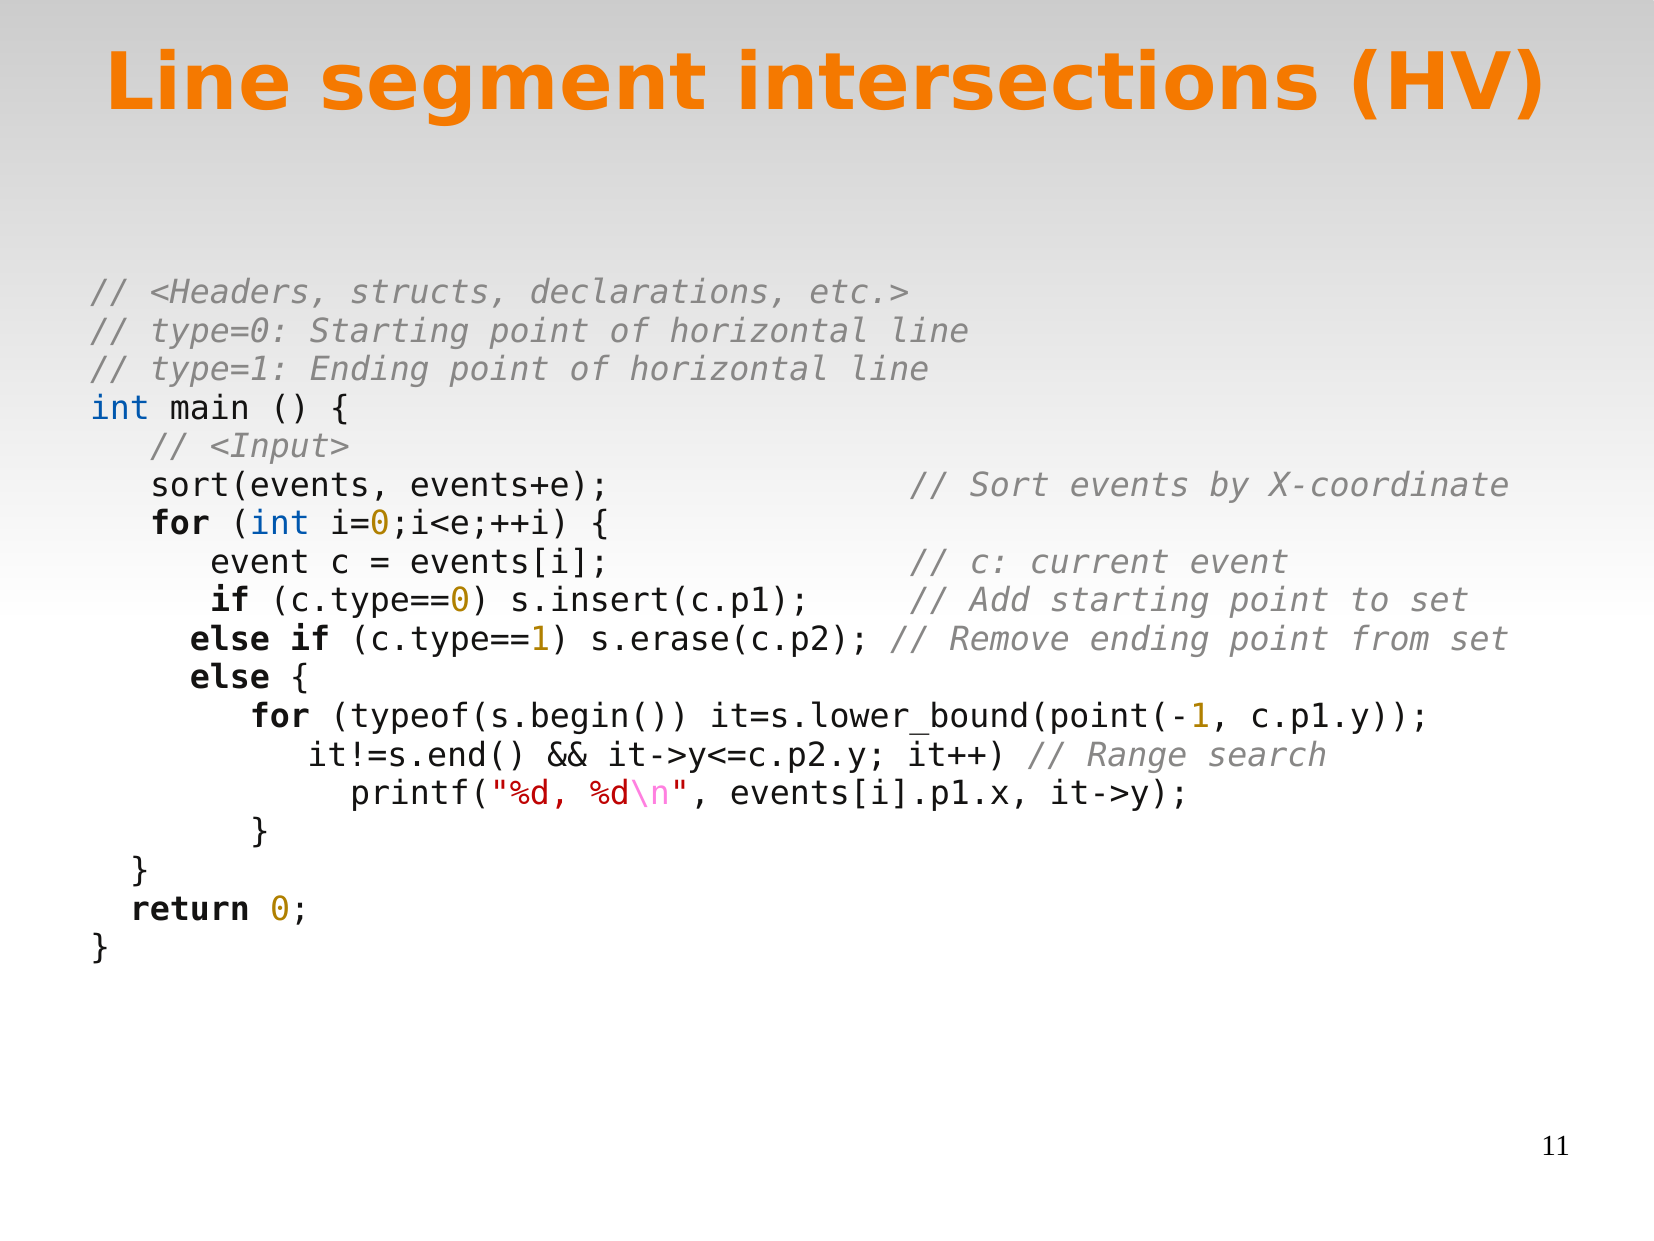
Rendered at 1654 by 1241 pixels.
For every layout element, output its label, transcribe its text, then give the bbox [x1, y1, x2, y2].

title Line segment intersections (HV) [82, 0, 1571, 186]
text_box // <Headers, structs, declarations, etc.> // type=0: Starting point of horizontal line // type=1: Ending point of horizontal line int main () { // <Input> sort(events, events+e); // Sort events by X-coordinate for (int i=0;i<e;++i) { event c = events[i]; // c: current event if (c.type==0) s.insert(c.p1); // Add starting point to set else if (c.type==1) s.erase(c.p2); // Remove ending point from set else { for (typeof(s.begin()) it=s.lower_bound(point(-1, c.p1.y)); it!=s.end() && it->y<=c.p2.y; it++) // Range search printf("%d, %d\n", events[i].p1.x, it->y); } } return 0; } [17, 265, 1632, 974]
